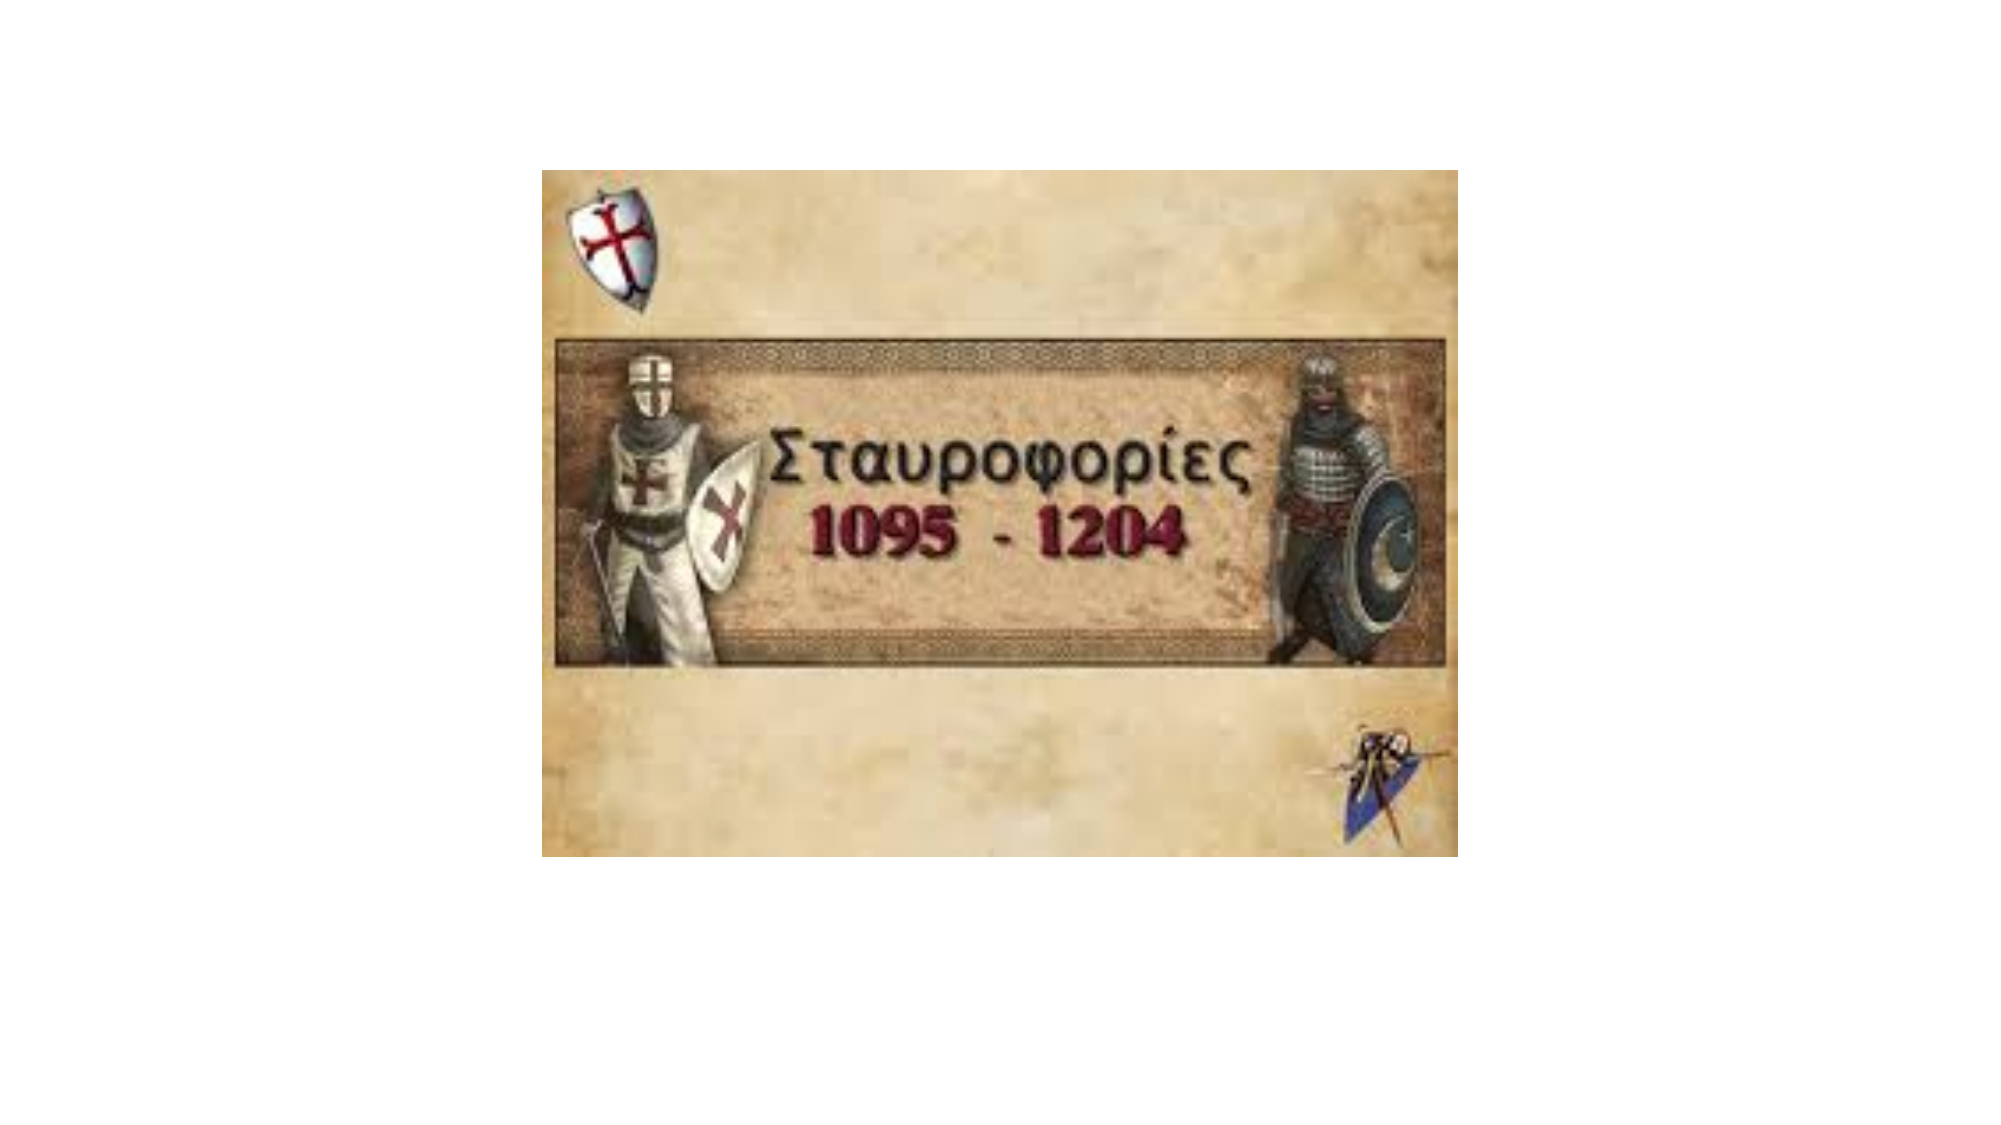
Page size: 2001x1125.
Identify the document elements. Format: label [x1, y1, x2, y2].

picture [542, 170, 1458, 857]
